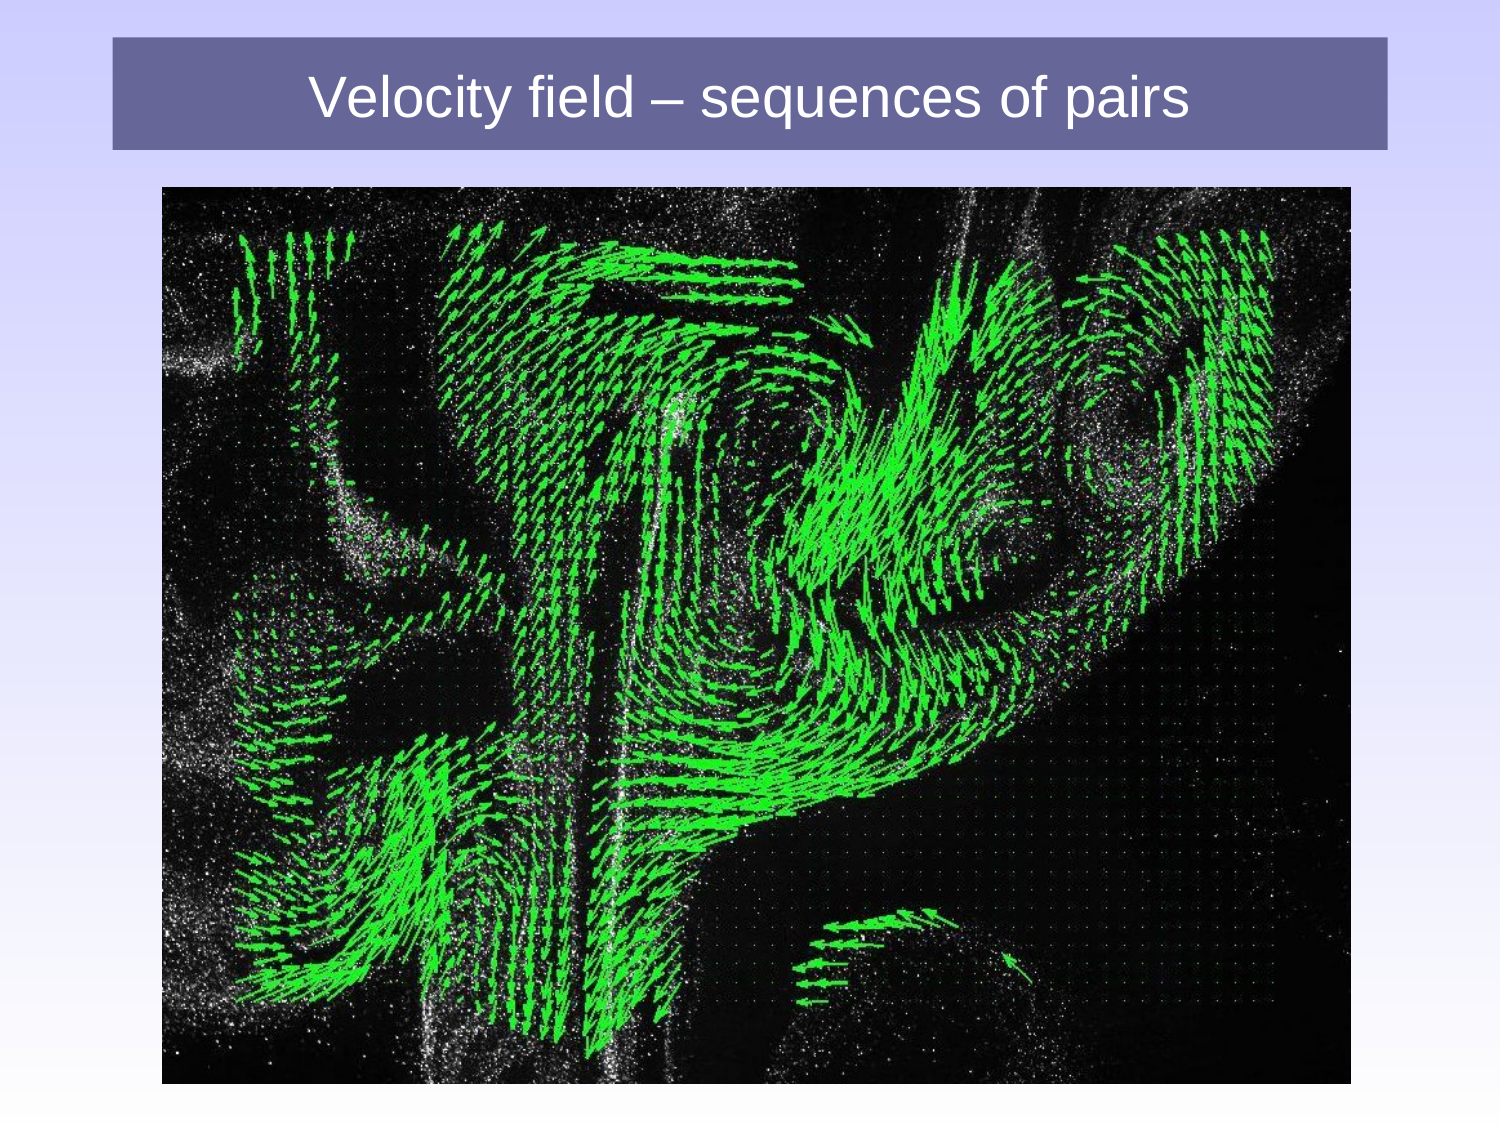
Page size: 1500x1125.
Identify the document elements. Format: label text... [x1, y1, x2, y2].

picture [162, 187, 1351, 1084]
text_box Velocity field – sequences of pairs [112, 37, 1388, 150]
